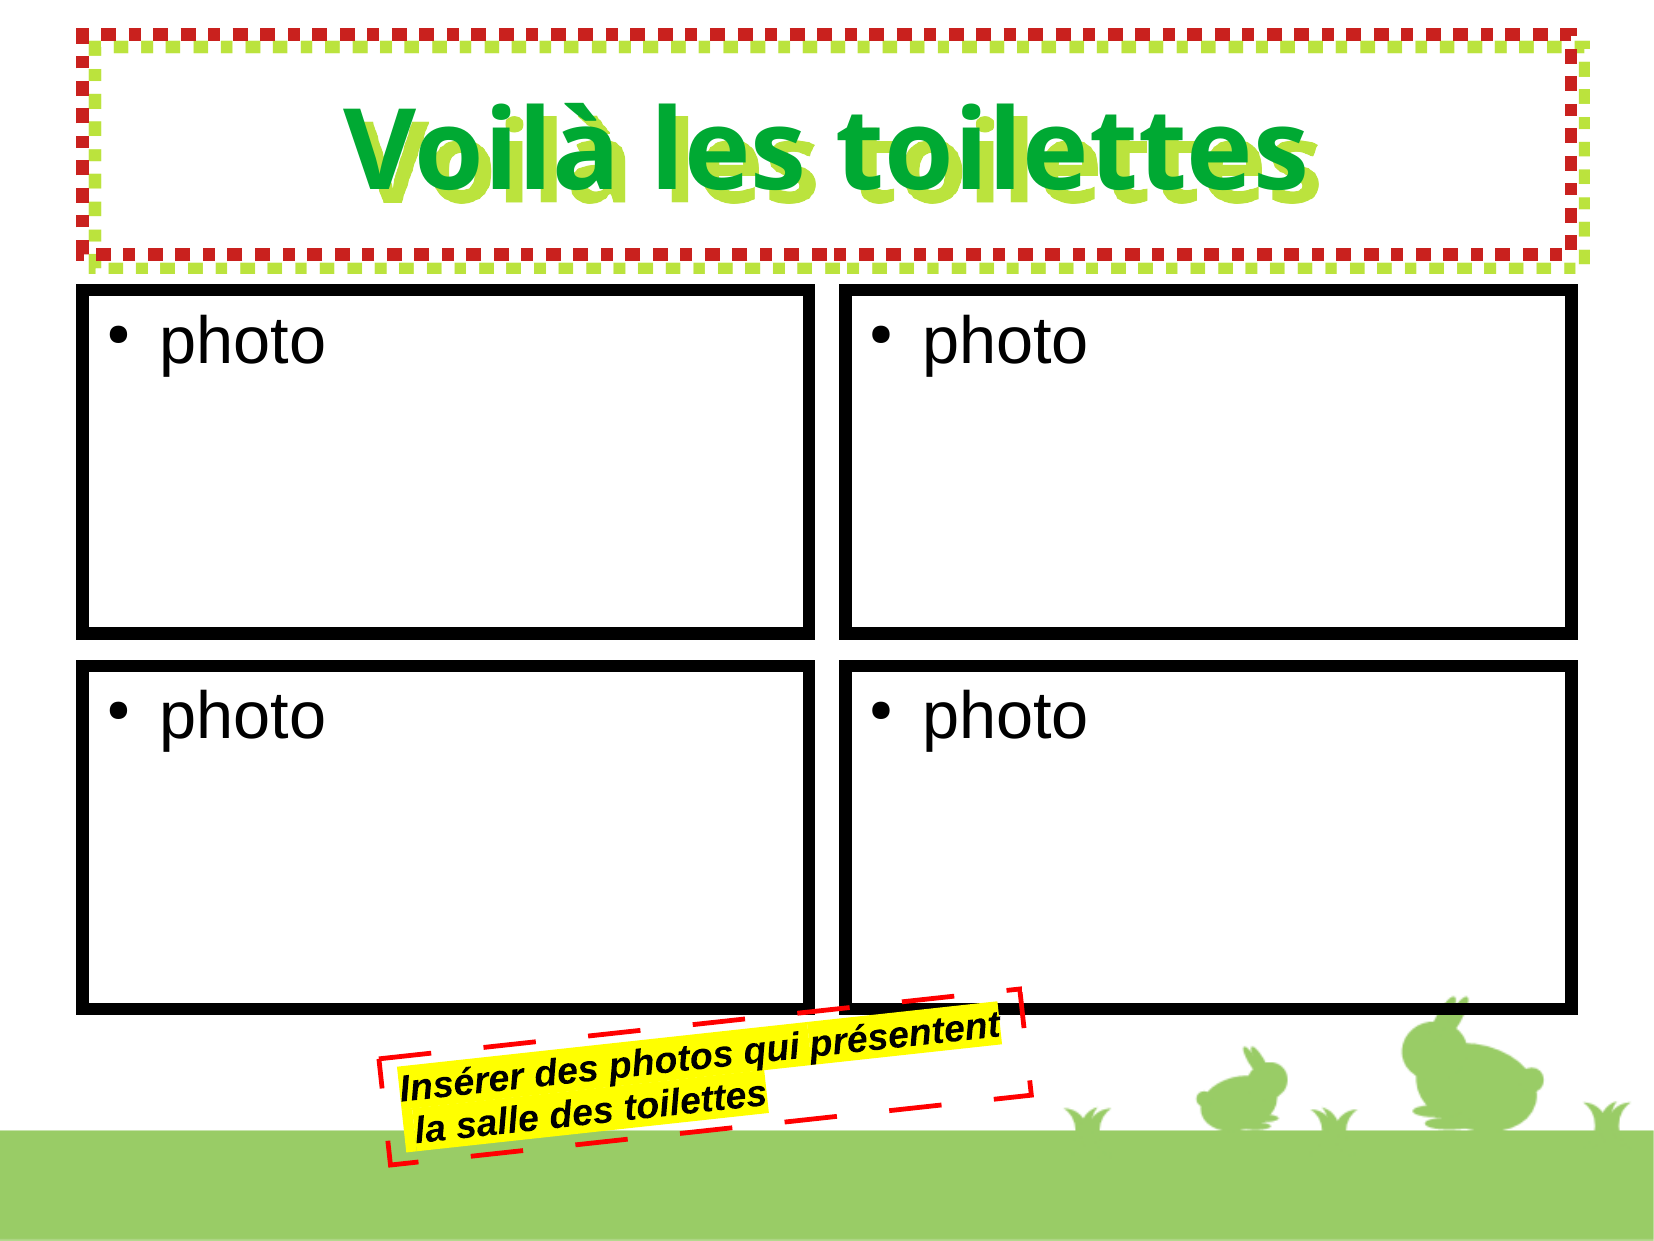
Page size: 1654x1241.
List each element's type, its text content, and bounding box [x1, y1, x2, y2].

list photo [845, 665, 1572, 1009]
list photo [82, 665, 809, 1009]
list photo [845, 290, 1572, 634]
list photo [82, 290, 809, 634]
title Voilà les toilettes [82, 34, 1571, 255]
picture [0, 0, 1654, 1241]
